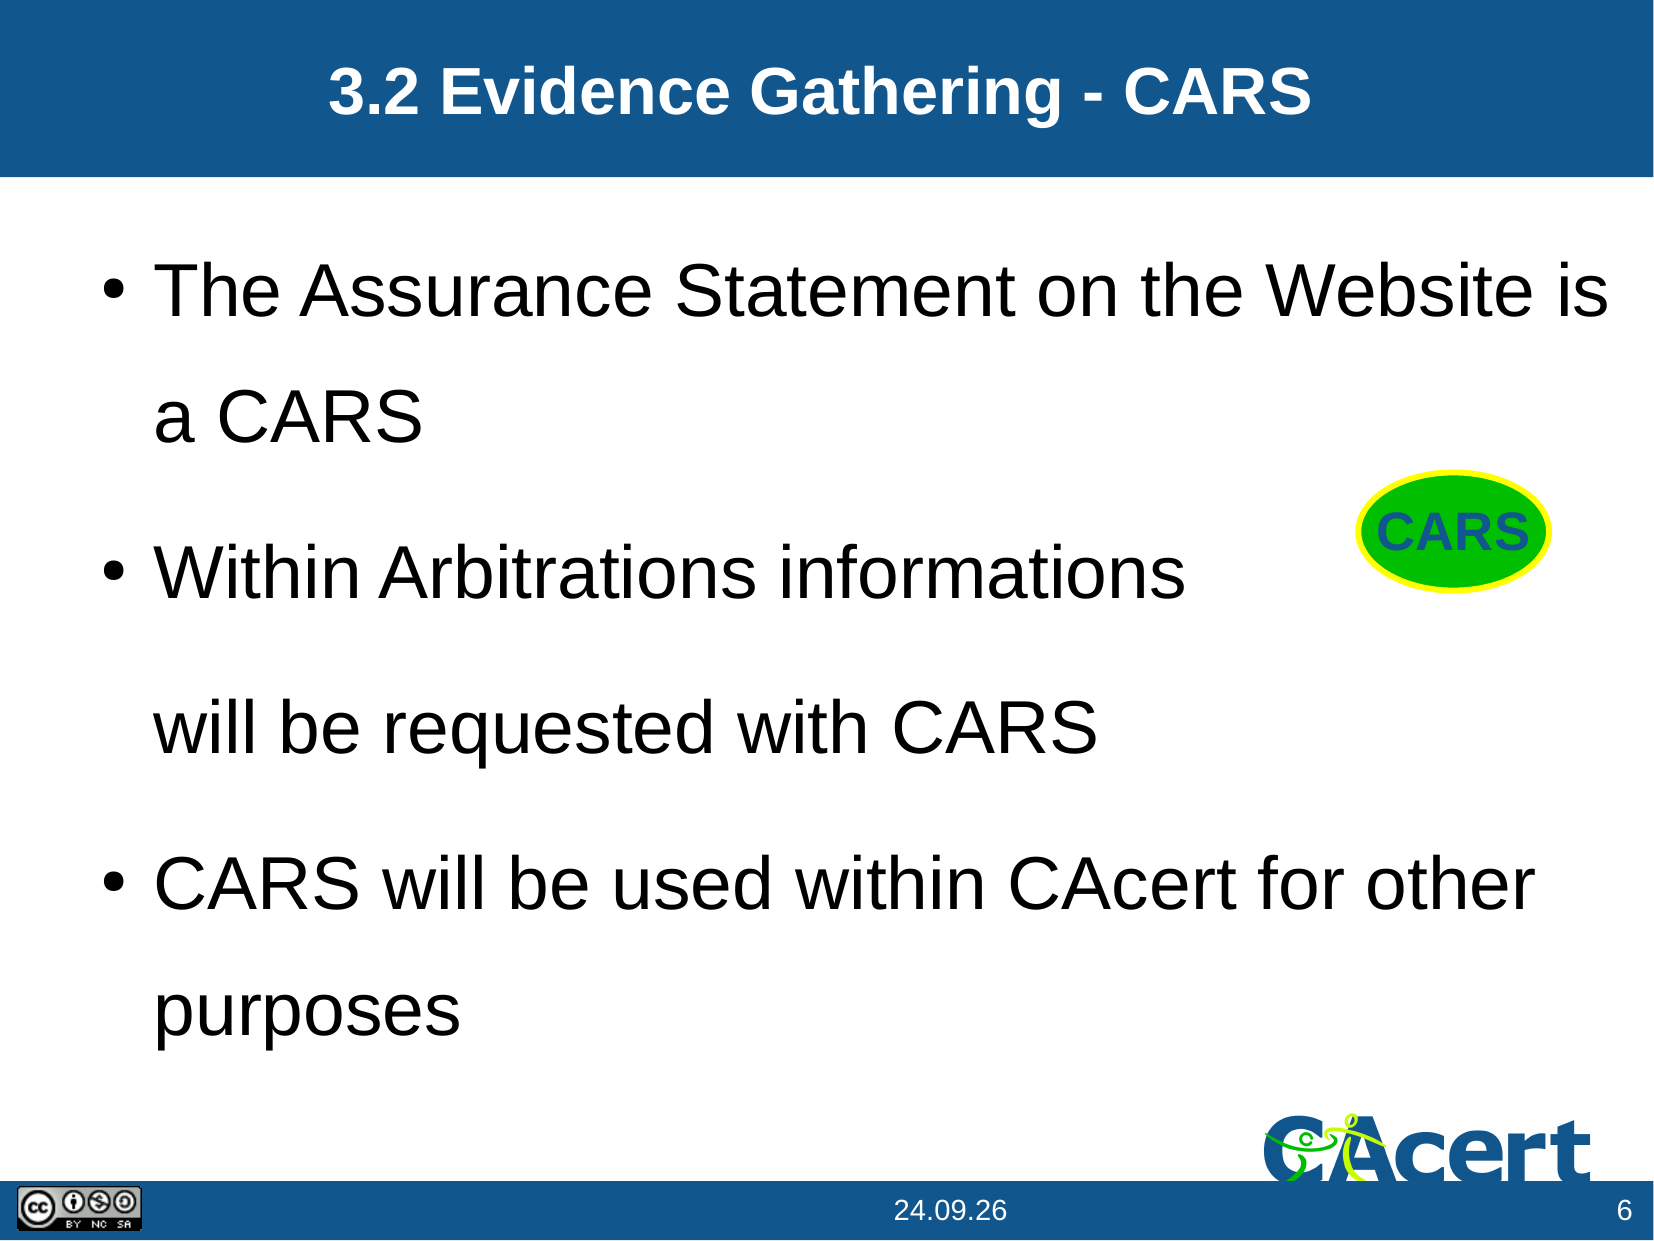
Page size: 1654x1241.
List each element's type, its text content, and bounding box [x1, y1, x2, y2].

title 3.2 Evidence Gathering - CARS [76, 17, 1565, 166]
picture [17, 1186, 142, 1231]
list The Assurance Statement on the Website is a CARS Within Arbitrations informations will be requested with CARS CARS will be used within CAcert for other purposes [82, 206, 1625, 1065]
text_box CARS [1358, 472, 1550, 591]
picture [1263, 1112, 1591, 1181]
